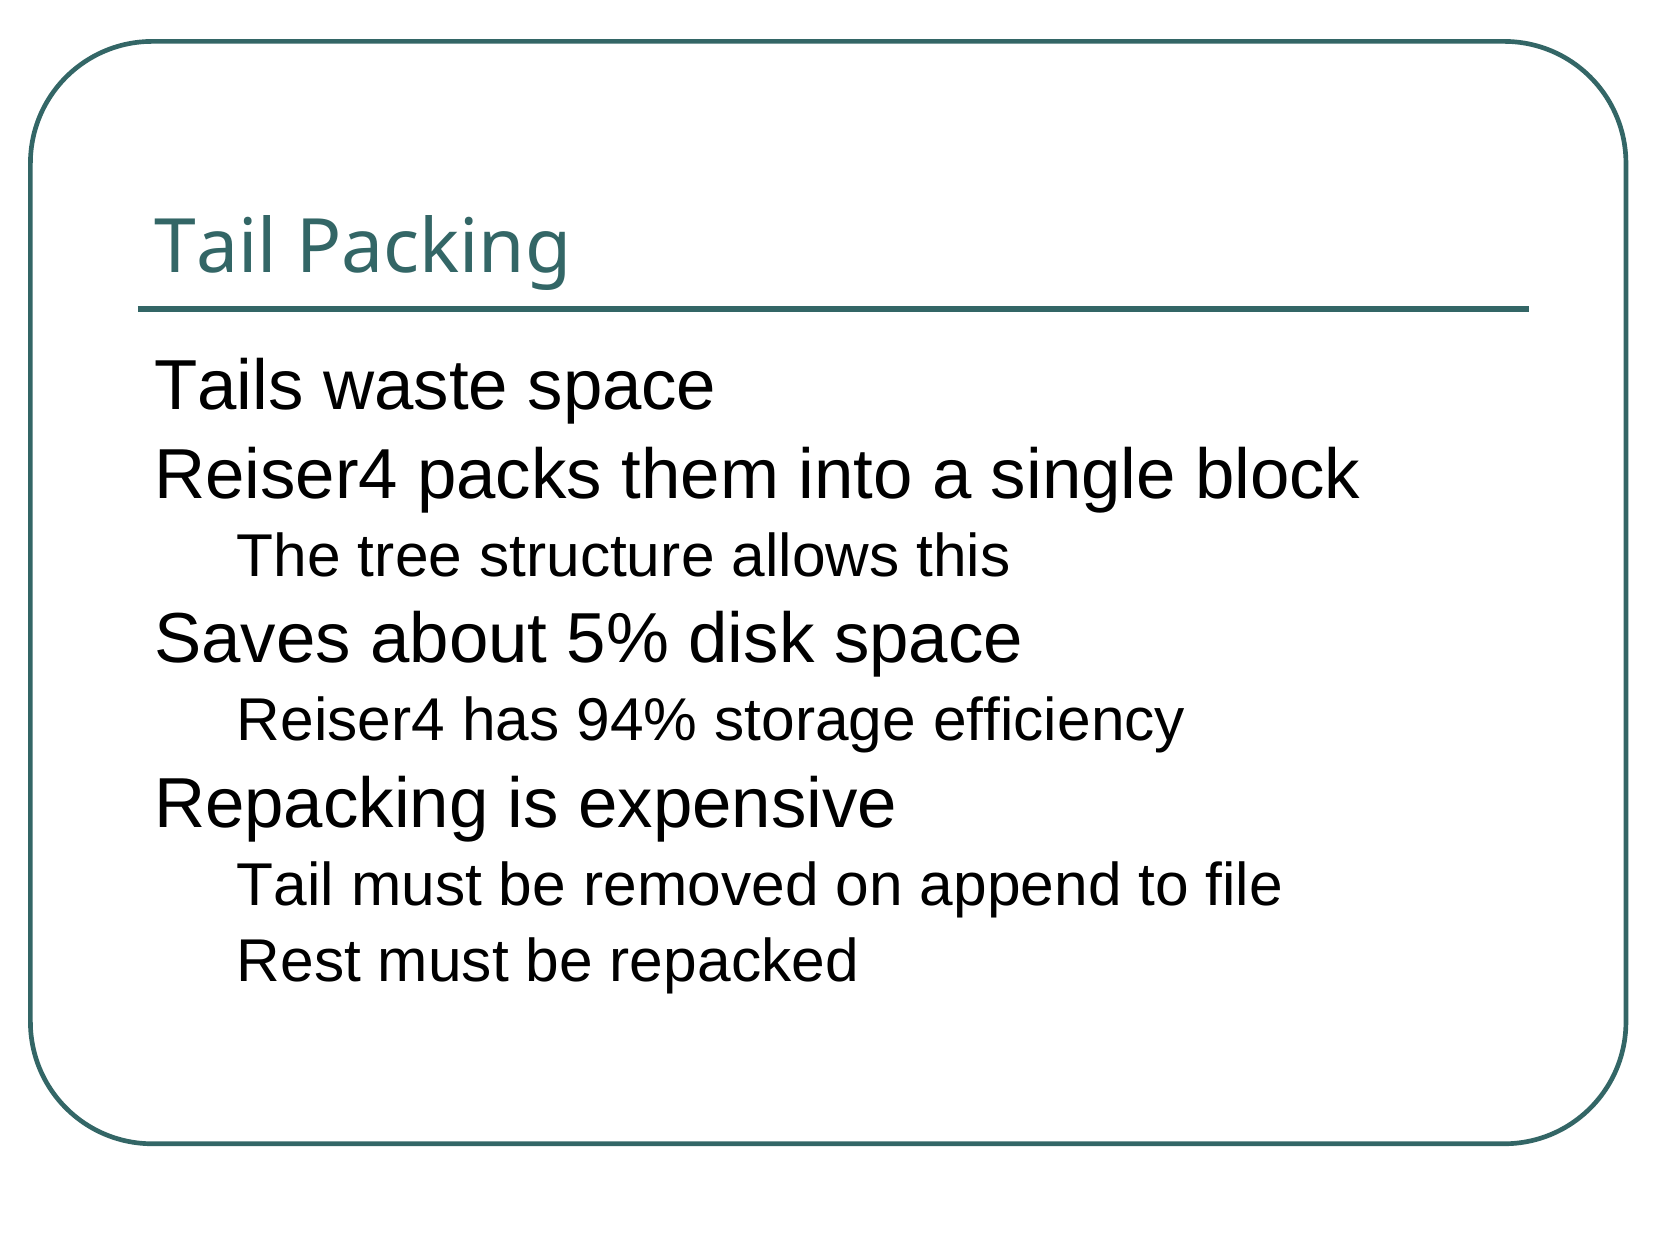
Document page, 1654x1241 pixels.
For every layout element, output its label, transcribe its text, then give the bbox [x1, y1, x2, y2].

list Tails waste space Reiser4 packs them into a single block The tree structure allows this Saves about 5% disk space Reiser4 has 94% storage efficiency Repacking is expensive Tail must be removed on append to file Rest must be repacked [137, 344, 1530, 1075]
title Tail Packing [137, 96, 1530, 304]
